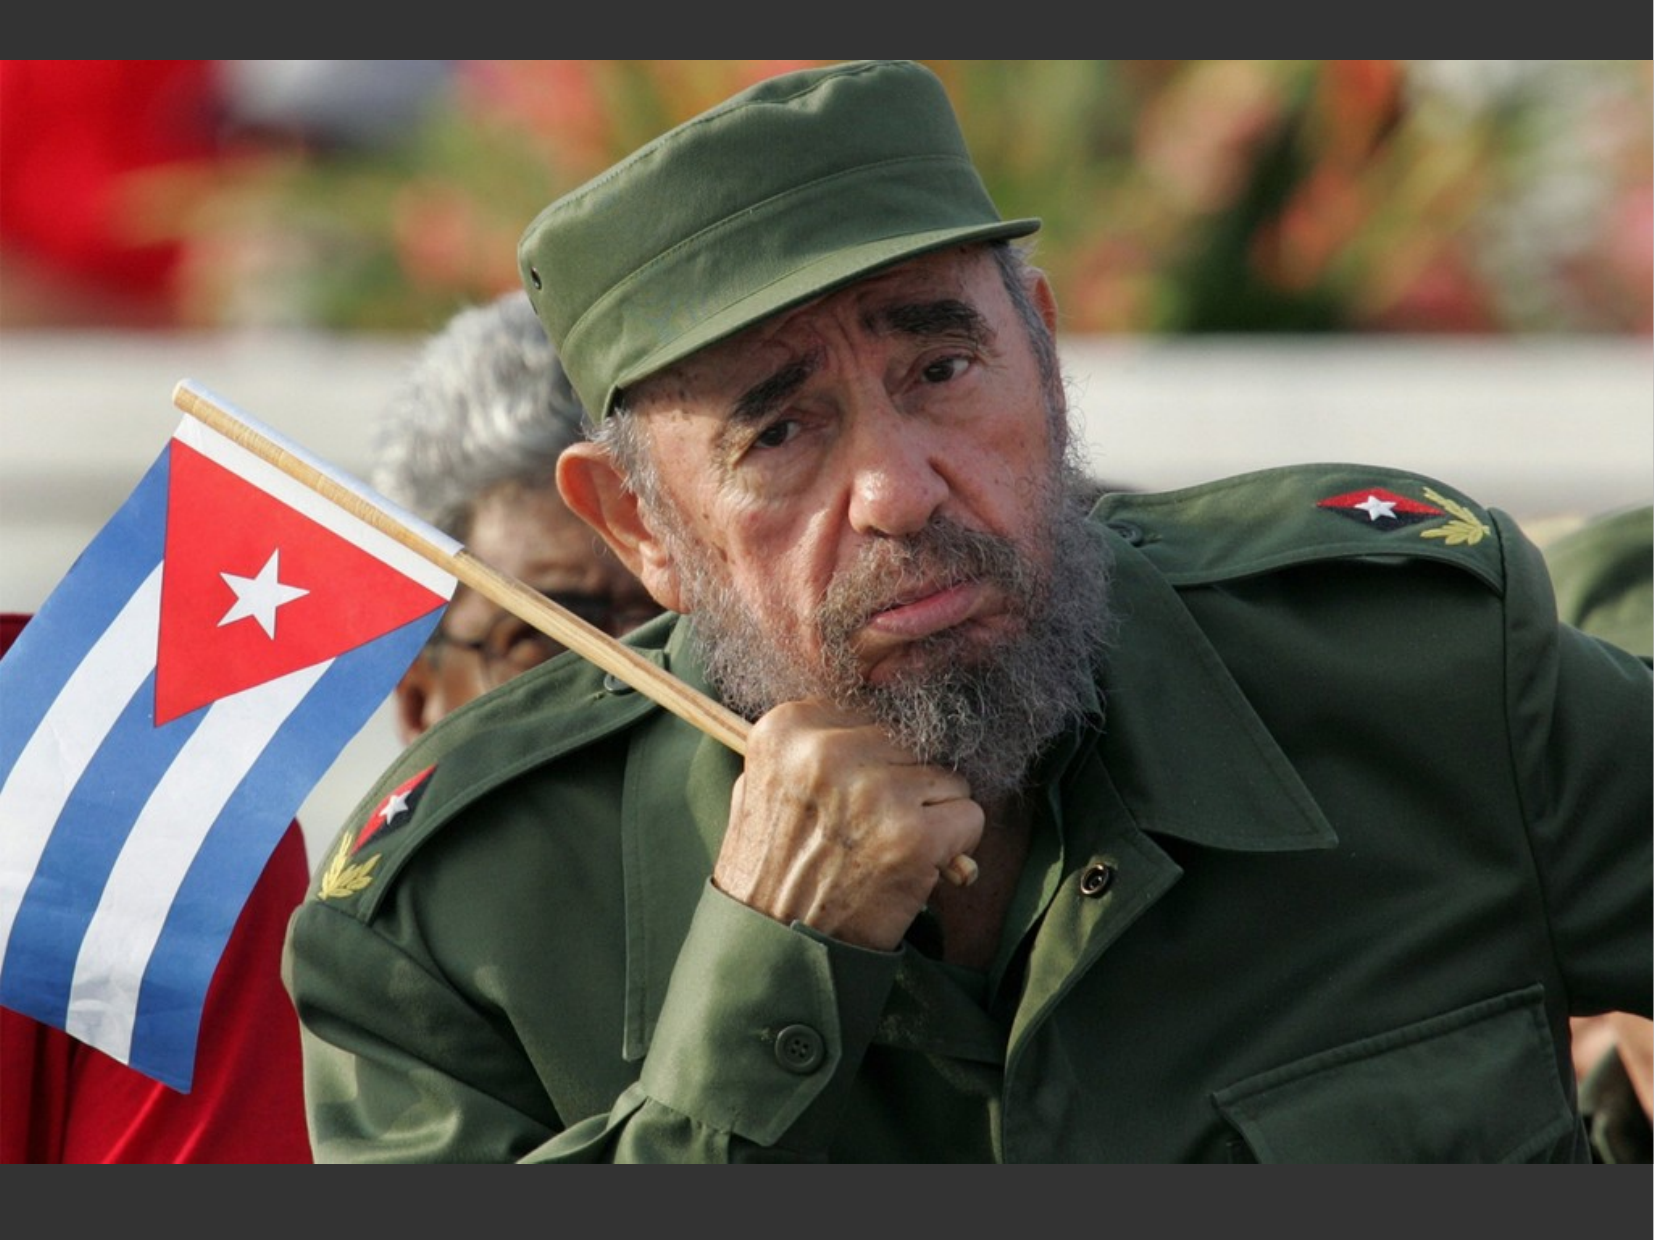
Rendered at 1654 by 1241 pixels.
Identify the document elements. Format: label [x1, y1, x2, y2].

picture [0, 60, 1654, 1164]
